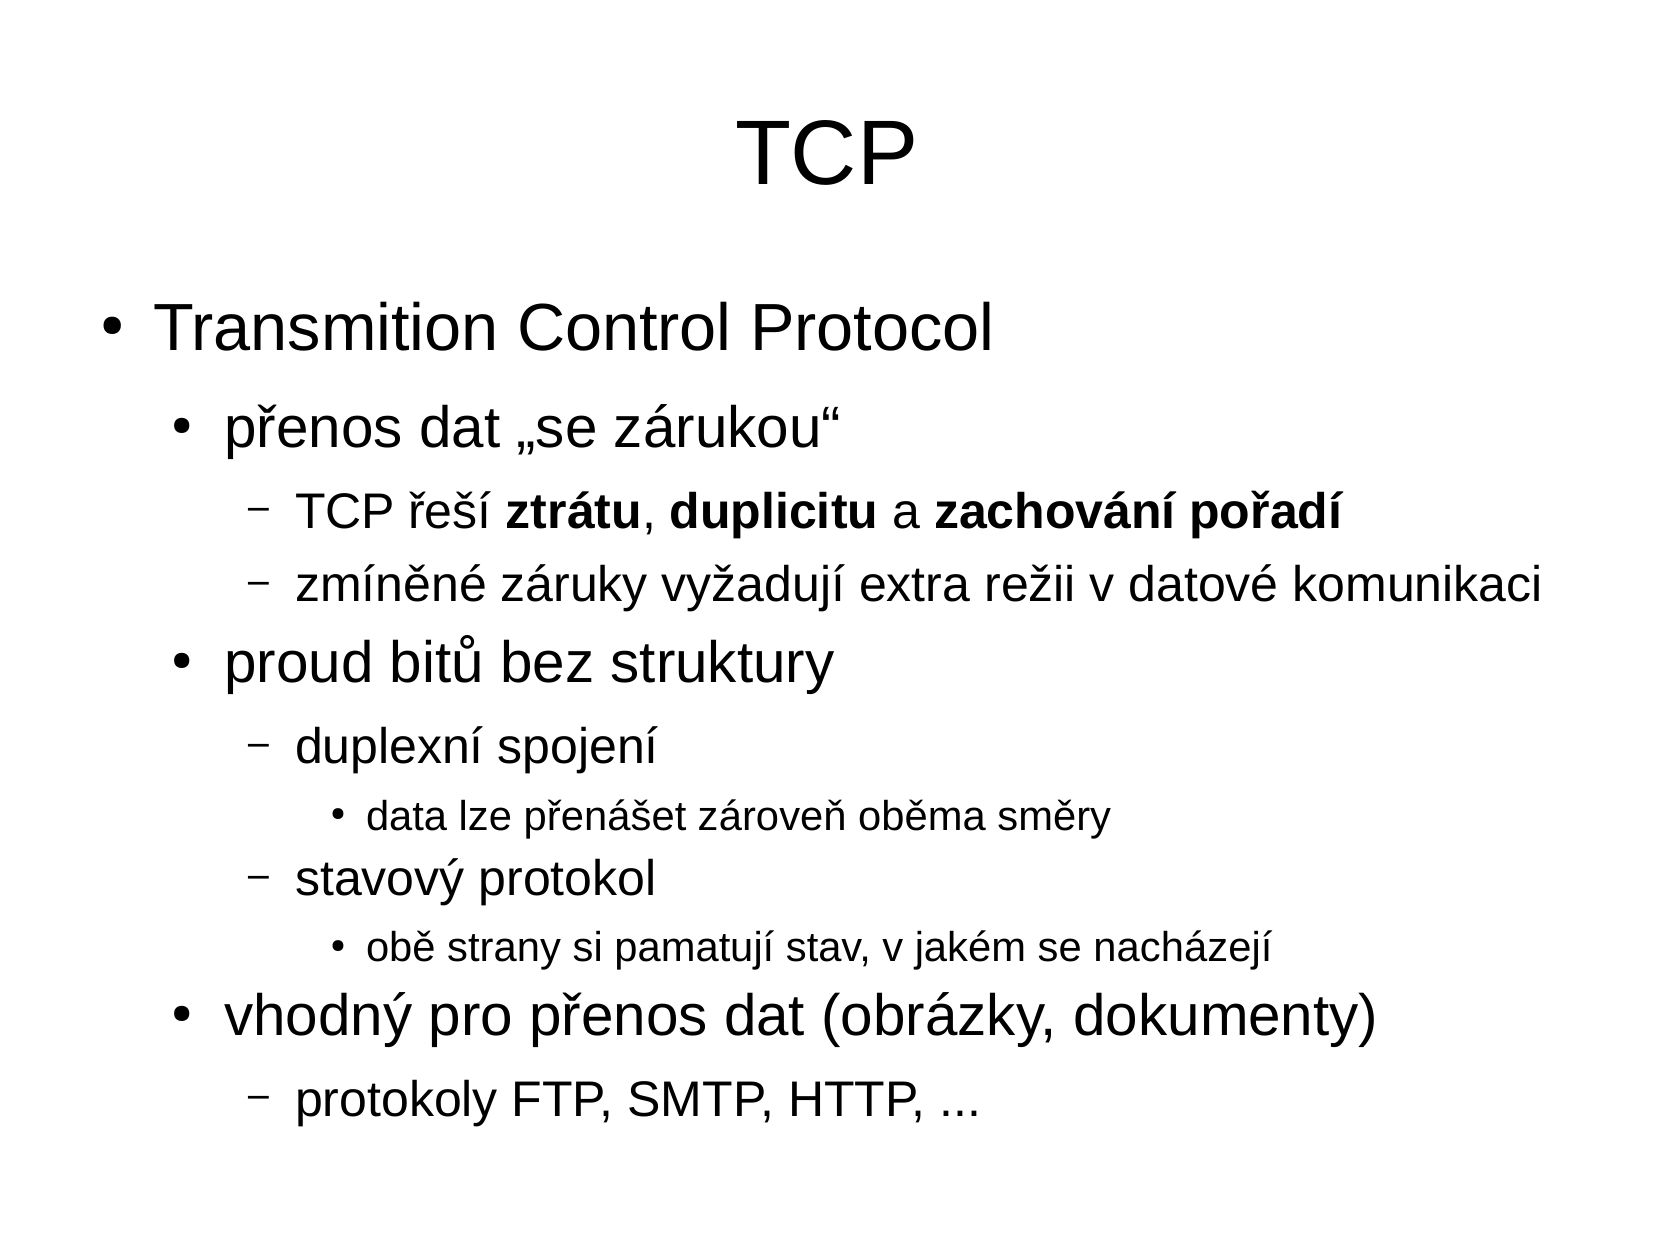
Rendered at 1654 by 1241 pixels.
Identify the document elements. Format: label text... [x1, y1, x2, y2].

title TCP [82, 49, 1571, 257]
list Transmition Control Protocol přenos dat „se zárukou“ TCP řeší ztrátu, duplicitu a zachování pořadí zmíněné záruky vyžadují extra režii v datové komunikaci proud bitů bez struktury duplexní spojení data lze přenášet zároveň oběma směry stavový protokol obě strany si pamatují stav, v jakém se nacházejí vhodný pro přenos dat (obrázky, dokumenty) protokoly FTP, SMTP, HTTP, ... [82, 290, 1571, 1127]
